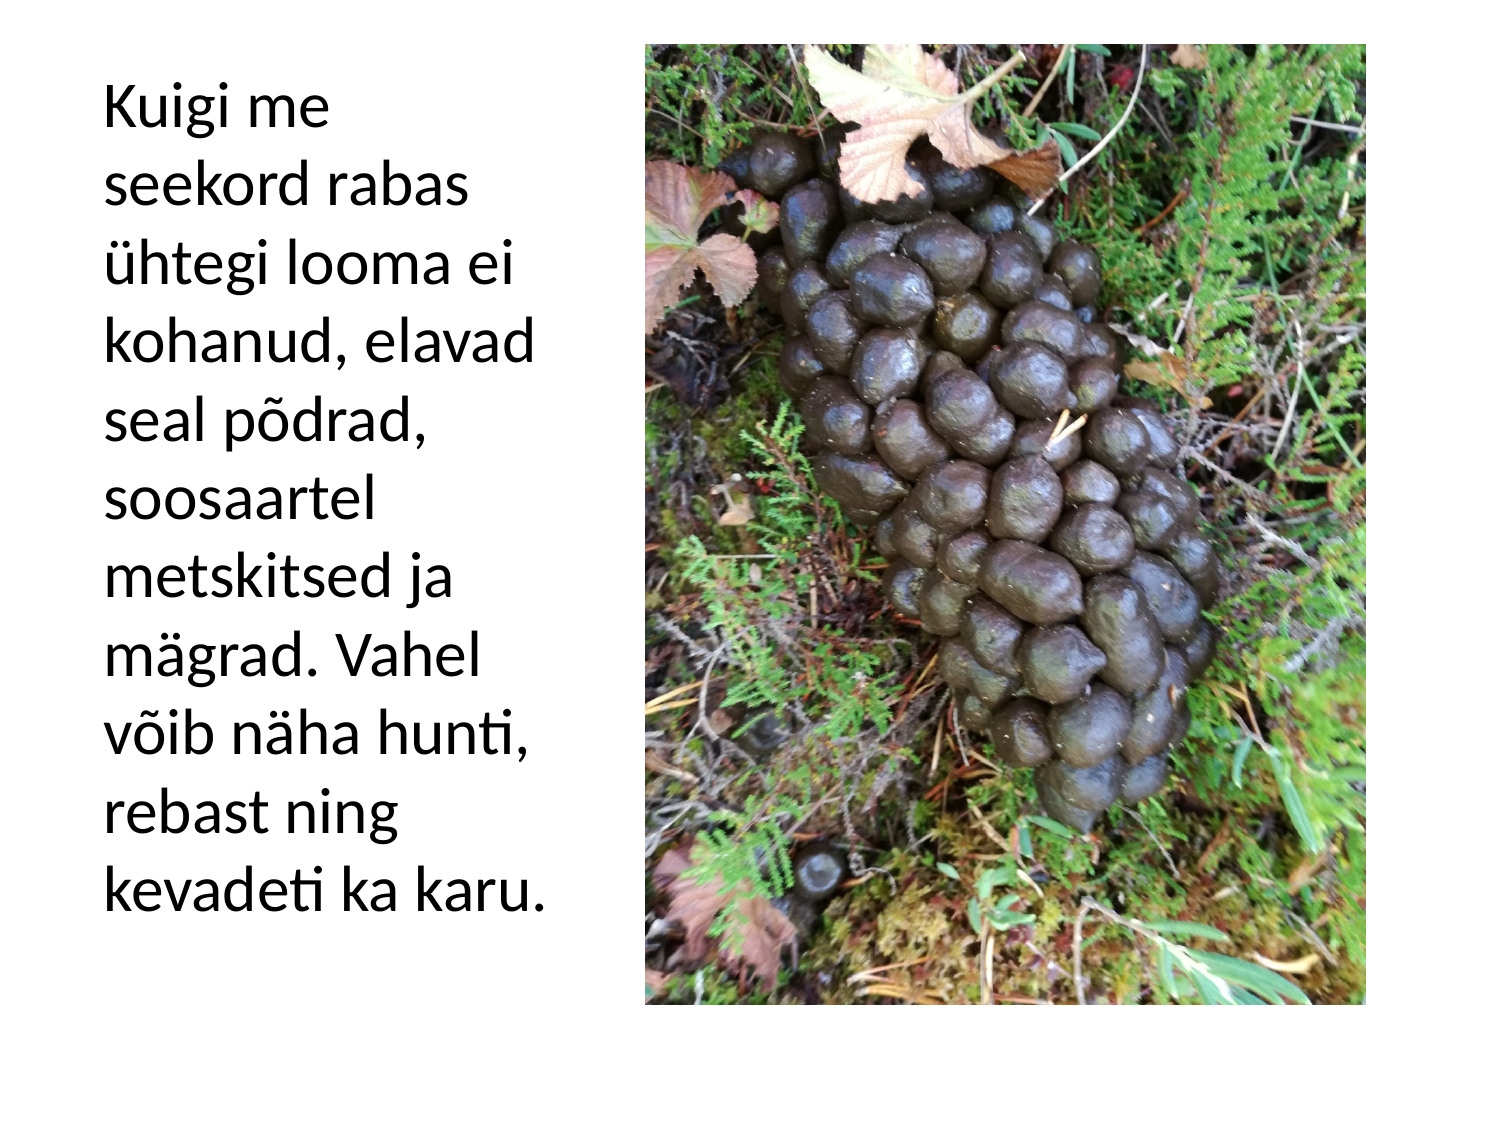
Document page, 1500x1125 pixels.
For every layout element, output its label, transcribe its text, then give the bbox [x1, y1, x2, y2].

list Kuigi me seekord rabas ühtegi looma ei kohanud, elavad seal põdrad, soosaartel metskitsed ja mägrad. Vahel võib näha hunti, rebast ning kevadeti ka karu. [88, 54, 569, 1005]
picture [645, 44, 1366, 1005]
